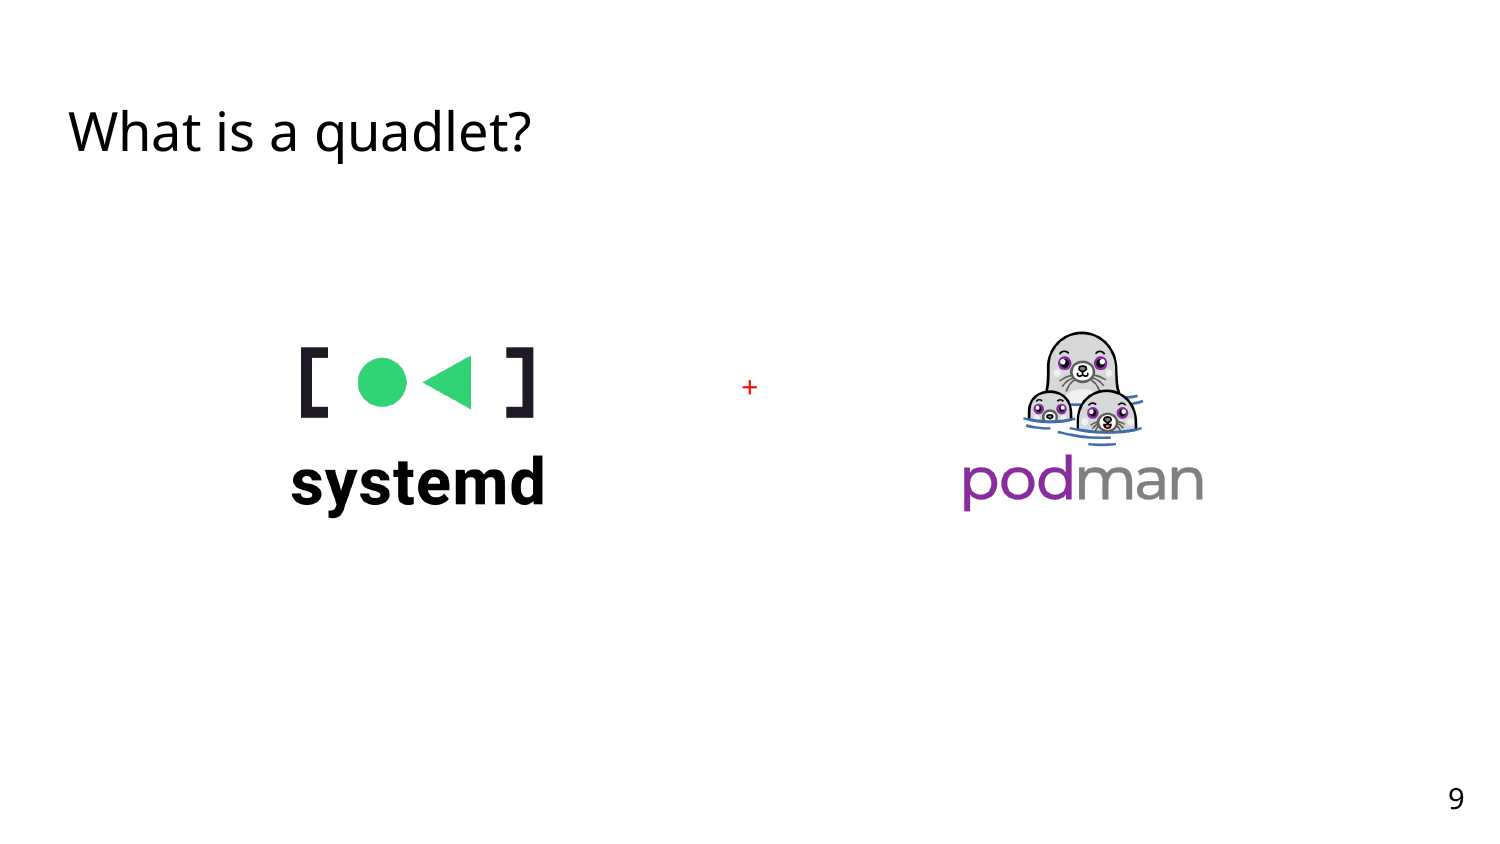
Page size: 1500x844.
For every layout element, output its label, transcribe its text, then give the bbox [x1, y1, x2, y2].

picture [948, 306, 1218, 527]
text_box + [681, 360, 819, 473]
title What is a quadlet? [68, 97, 1500, 223]
picture [282, 297, 552, 568]
slide_number <number> [1389, 764, 1480, 830]
